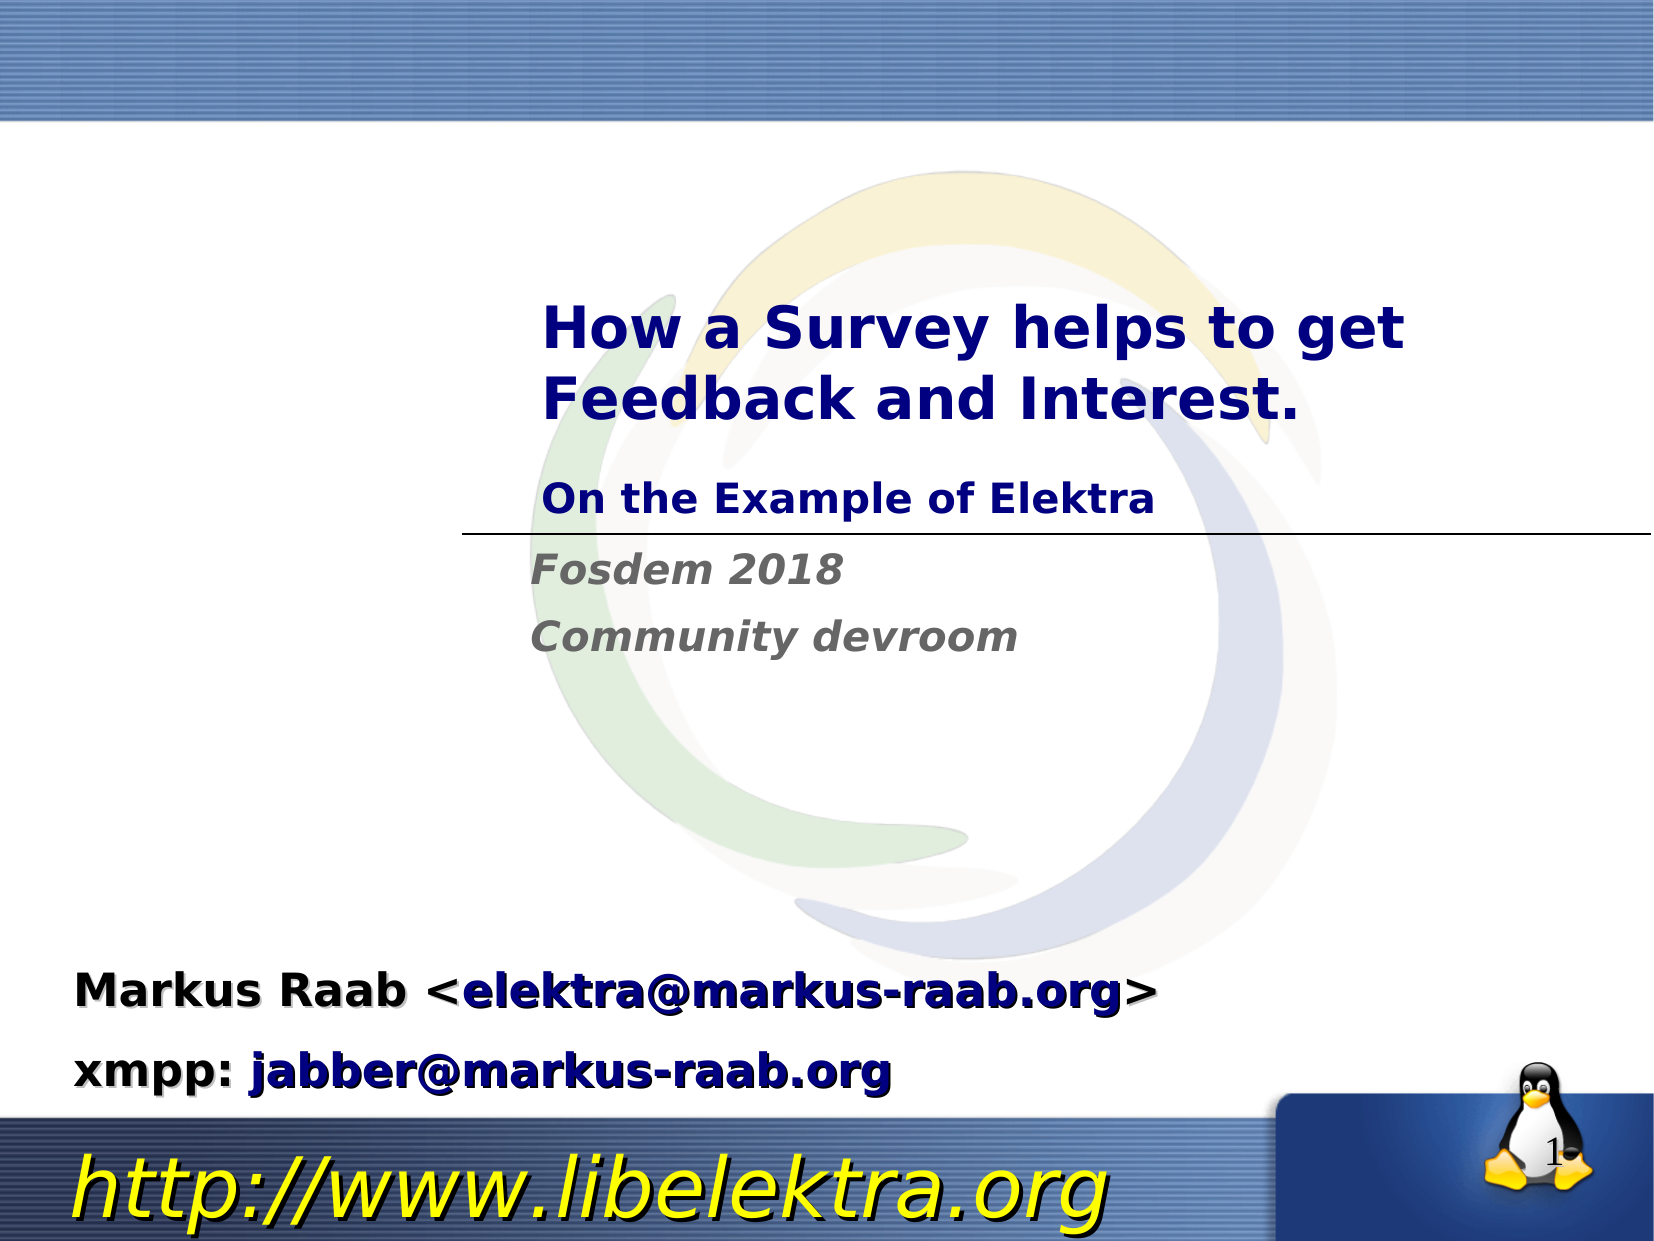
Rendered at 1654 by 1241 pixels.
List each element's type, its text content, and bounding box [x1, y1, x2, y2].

text_box How a Survey helps to get Feedback and Interest. On the Example of Elektra [526, 283, 1583, 528]
picture [0, 0, 1654, 533]
text_box <Foliennummer> [1272, 1122, 1565, 1178]
text_box Fosdem 2018 Community devroom [515, 538, 1448, 685]
picture [0, 1061, 1654, 1241]
text_box Markus Raab <elektra@markus-raab.org> xmpp: jabber@markus-raab.org [58, 953, 1625, 1102]
picture [481, 535, 1374, 953]
